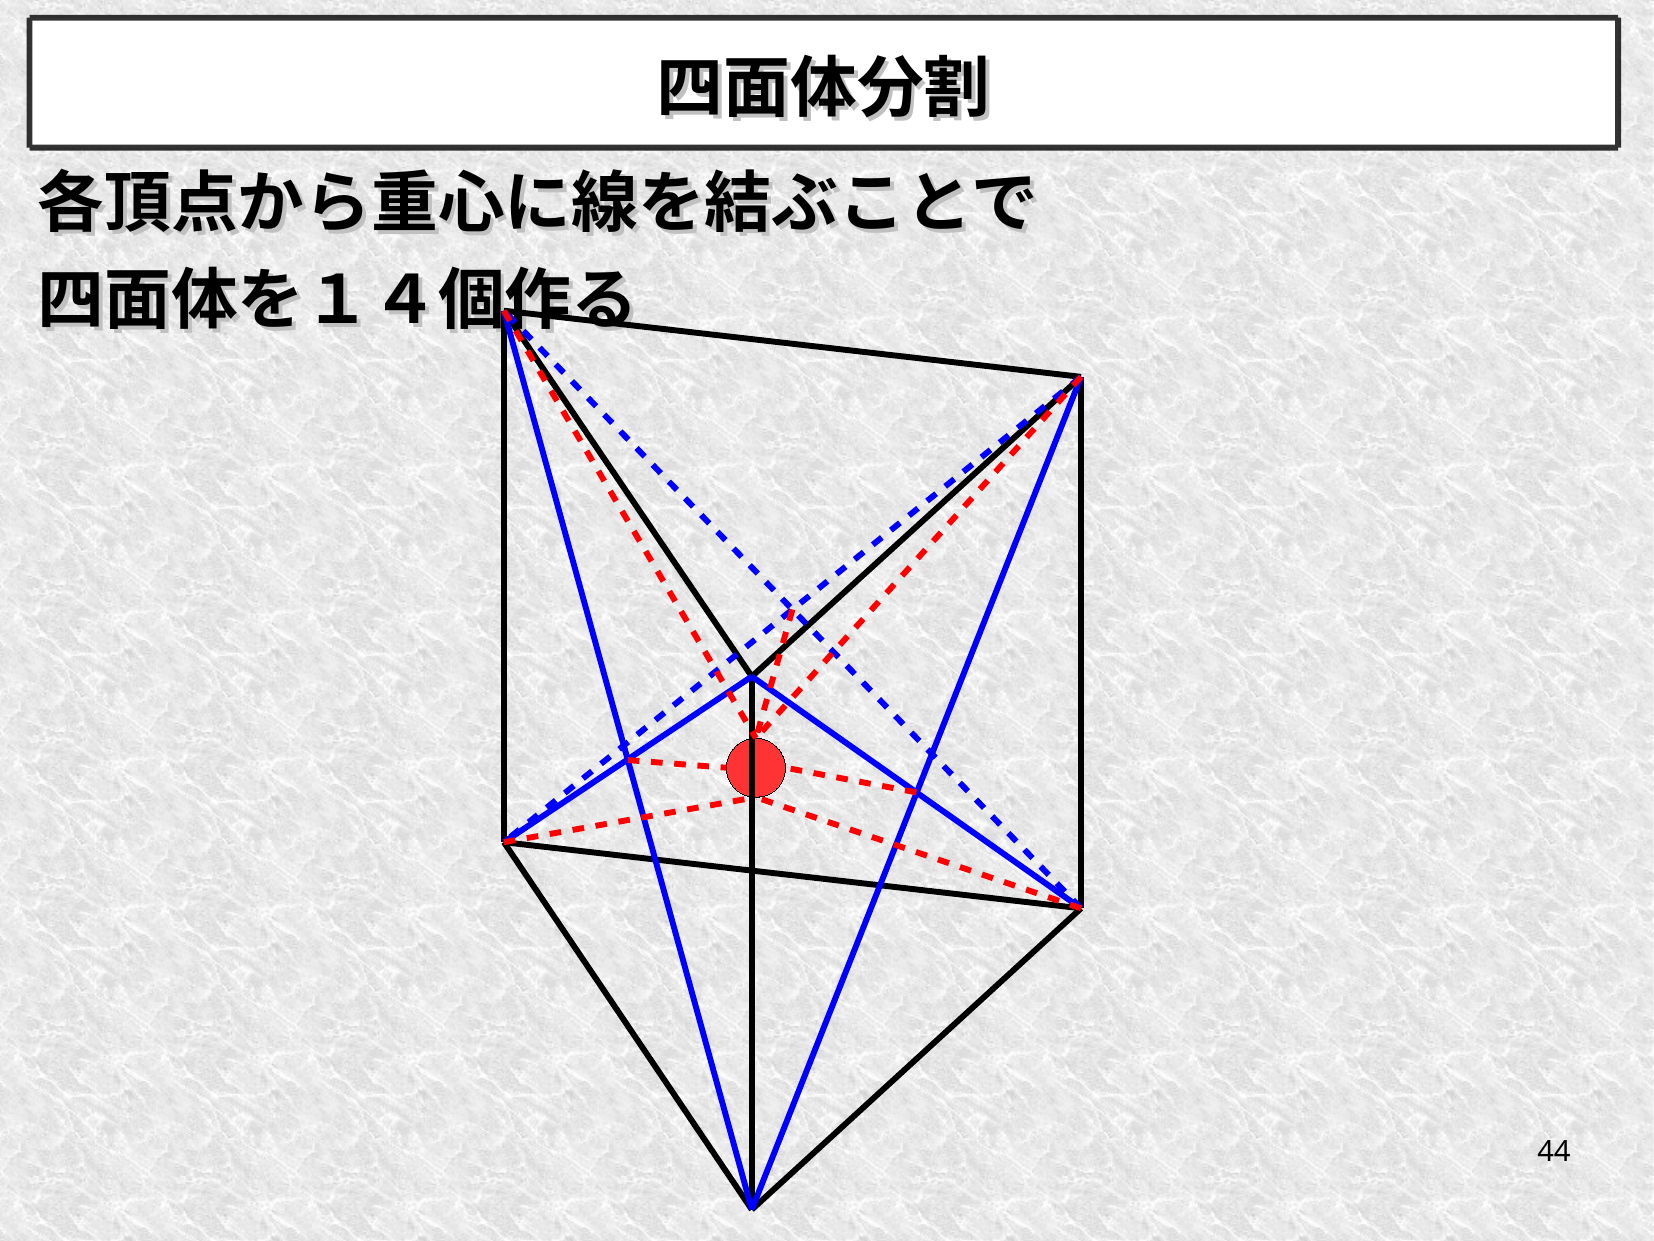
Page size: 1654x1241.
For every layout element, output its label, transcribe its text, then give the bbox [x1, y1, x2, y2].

text_box [726, 739, 749, 797]
picture [0, 0, 1654, 1241]
text_box [755, 738, 786, 798]
text_box 四面体分割 [29, 17, 1619, 148]
text_box 各頂点から重心に線を結ぶことで 四面体を１４個作る [22, 141, 1137, 317]
